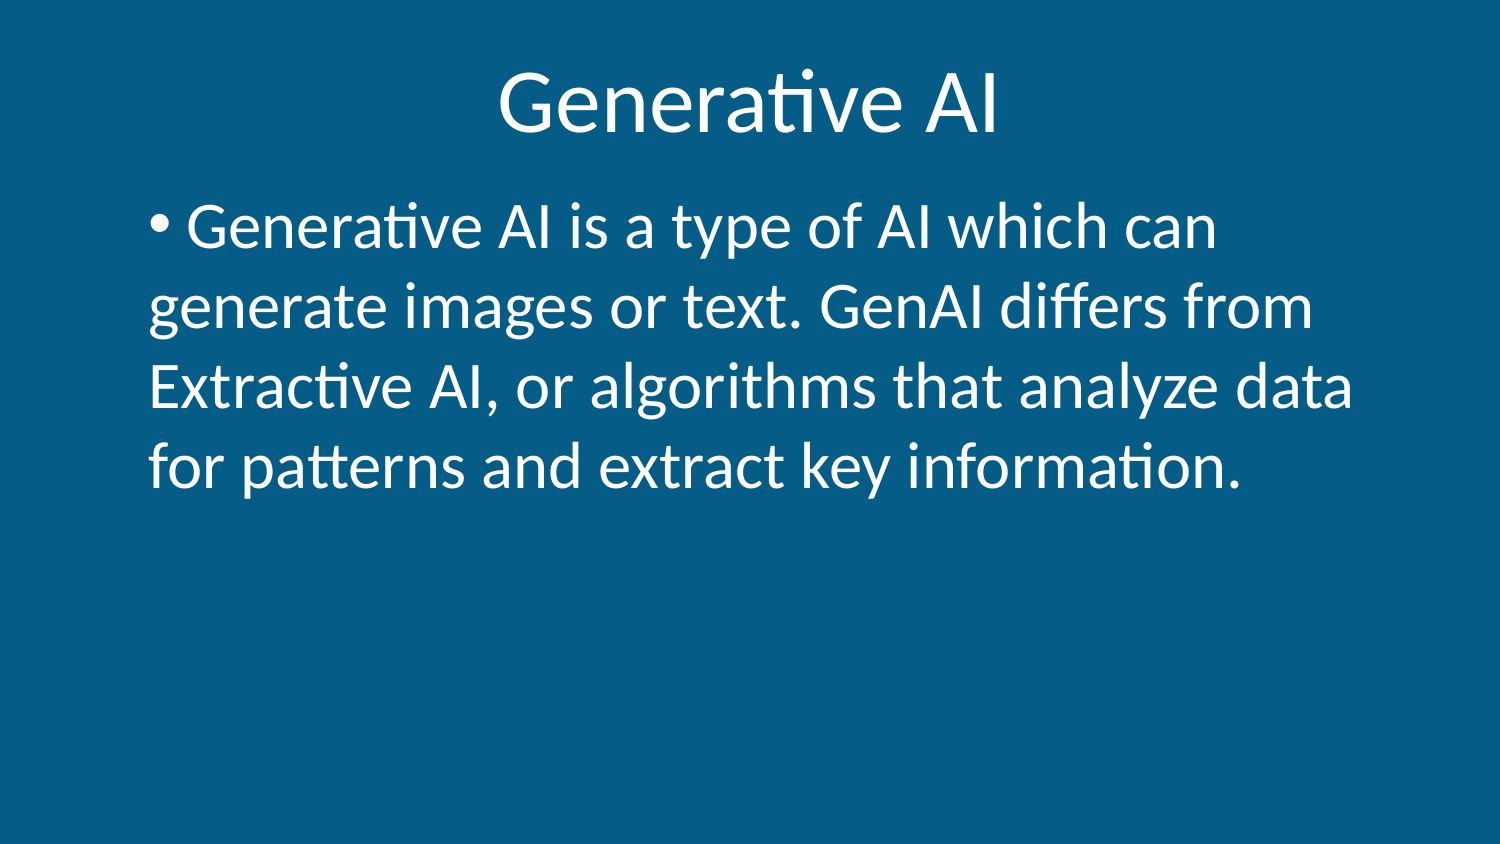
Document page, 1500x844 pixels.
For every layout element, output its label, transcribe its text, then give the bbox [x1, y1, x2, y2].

title Generative AI [75, 33, 1425, 174]
list Generative AI is a type of AI which can generate images or text. GenAI differs from Extractive AI, or algorithms that analyze data for patterns and extract key information. [75, 174, 1425, 816]
